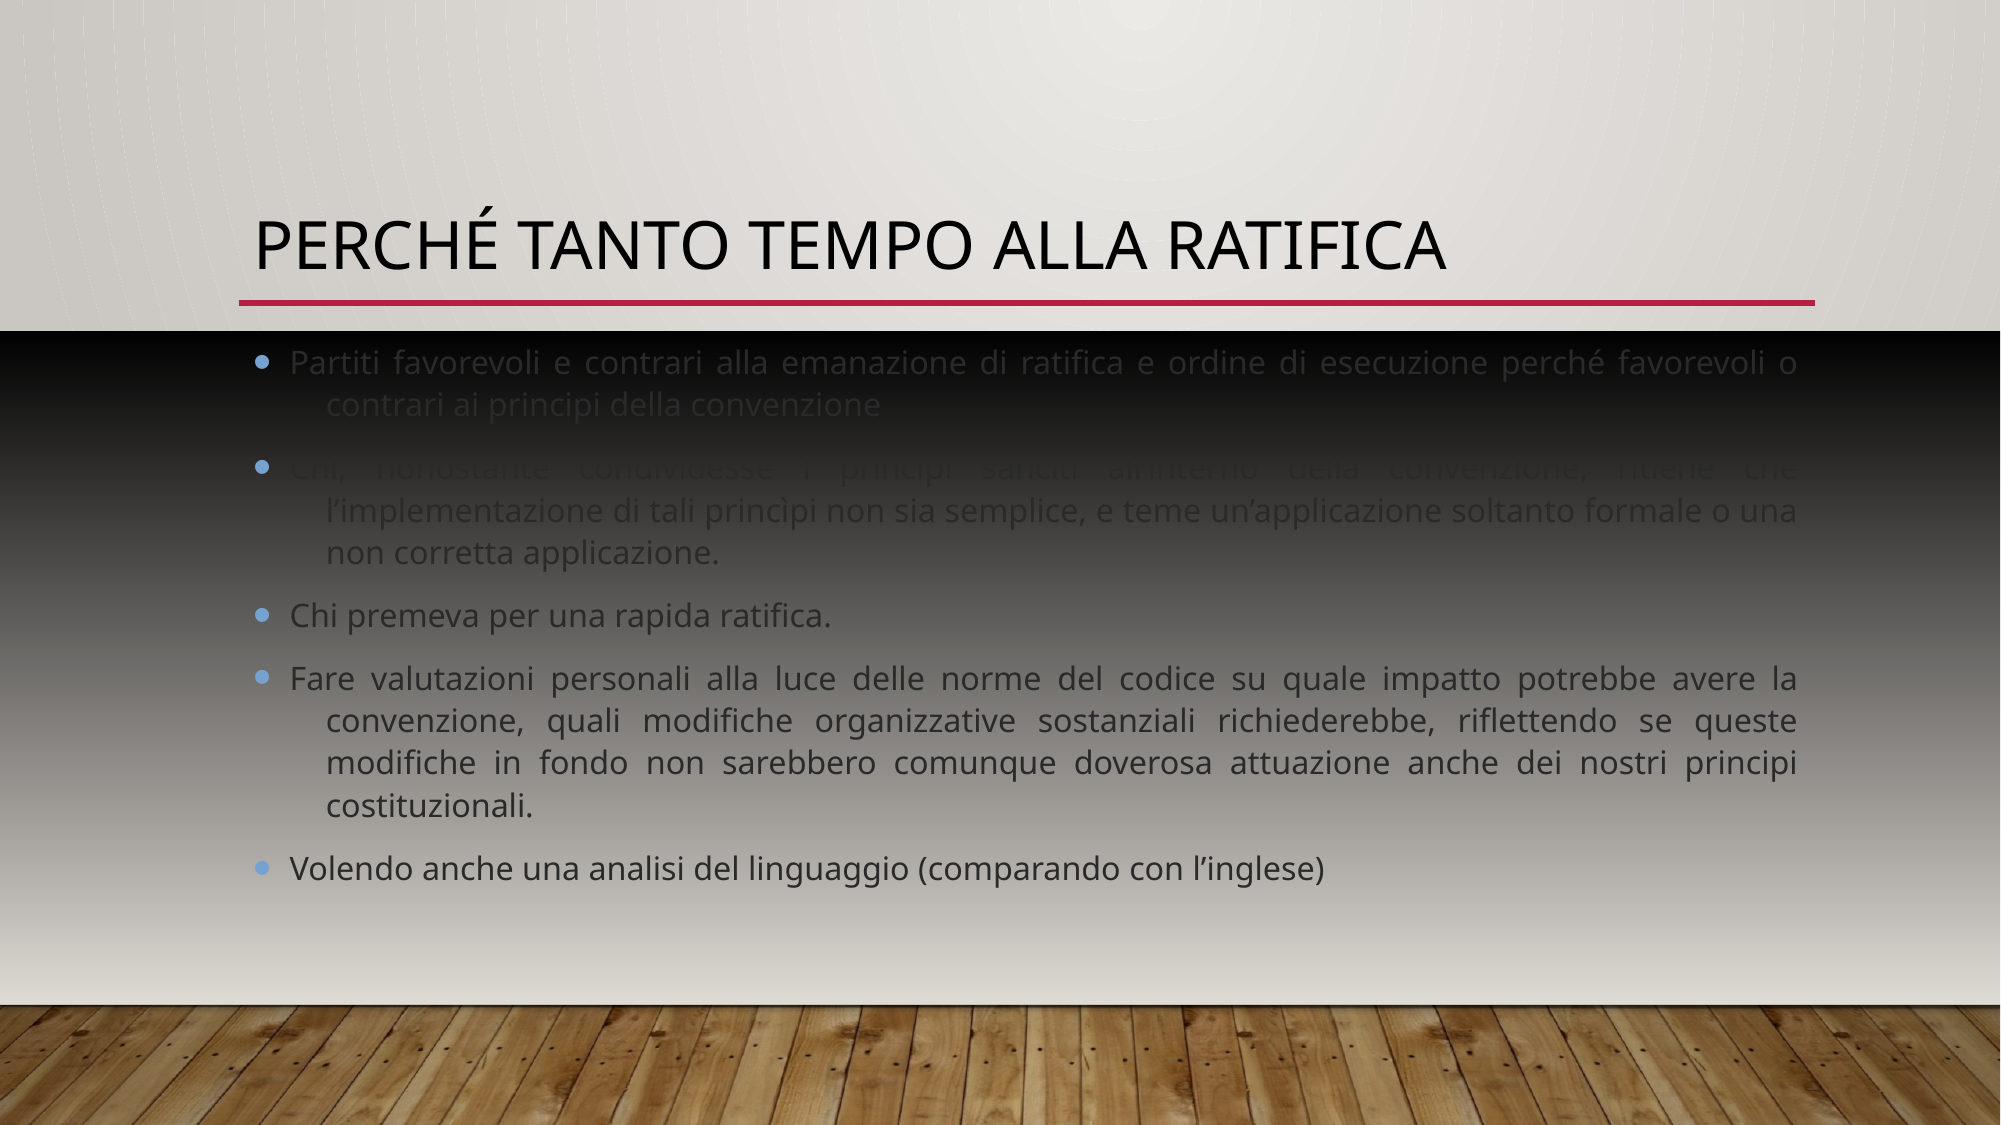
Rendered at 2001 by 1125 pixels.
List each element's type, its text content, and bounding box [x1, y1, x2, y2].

title Perché tanto tempo alla ratifica [238, 131, 1814, 305]
list Partiti favorevoli e contrari alla emanazione di ratifica e ordine di esecuzione perché favorevoli o contrari ai principi della convenzione Chi, nonostante condividesse i princìpi sanciti all’interno della convenzione, ritiene che l’implementazione di tali princìpi non sia semplice, e teme un’applicazione soltanto formale o una non corretta applicazione. Chi premeva per una rapida ratifica. Fare valutazioni personali alla luce delle norme del codice su quale impatto potrebbe avere la convenzione, quali modifiche organizzative sostanziali richiederebbe, riflettendo se queste modifiche in fondo non sarebbero comunque doverosa attuazione anche dei nostri principi costituzionali. Volendo anche una analisi del linguaggio (comparando con l’inglese) [238, 330, 1814, 897]
